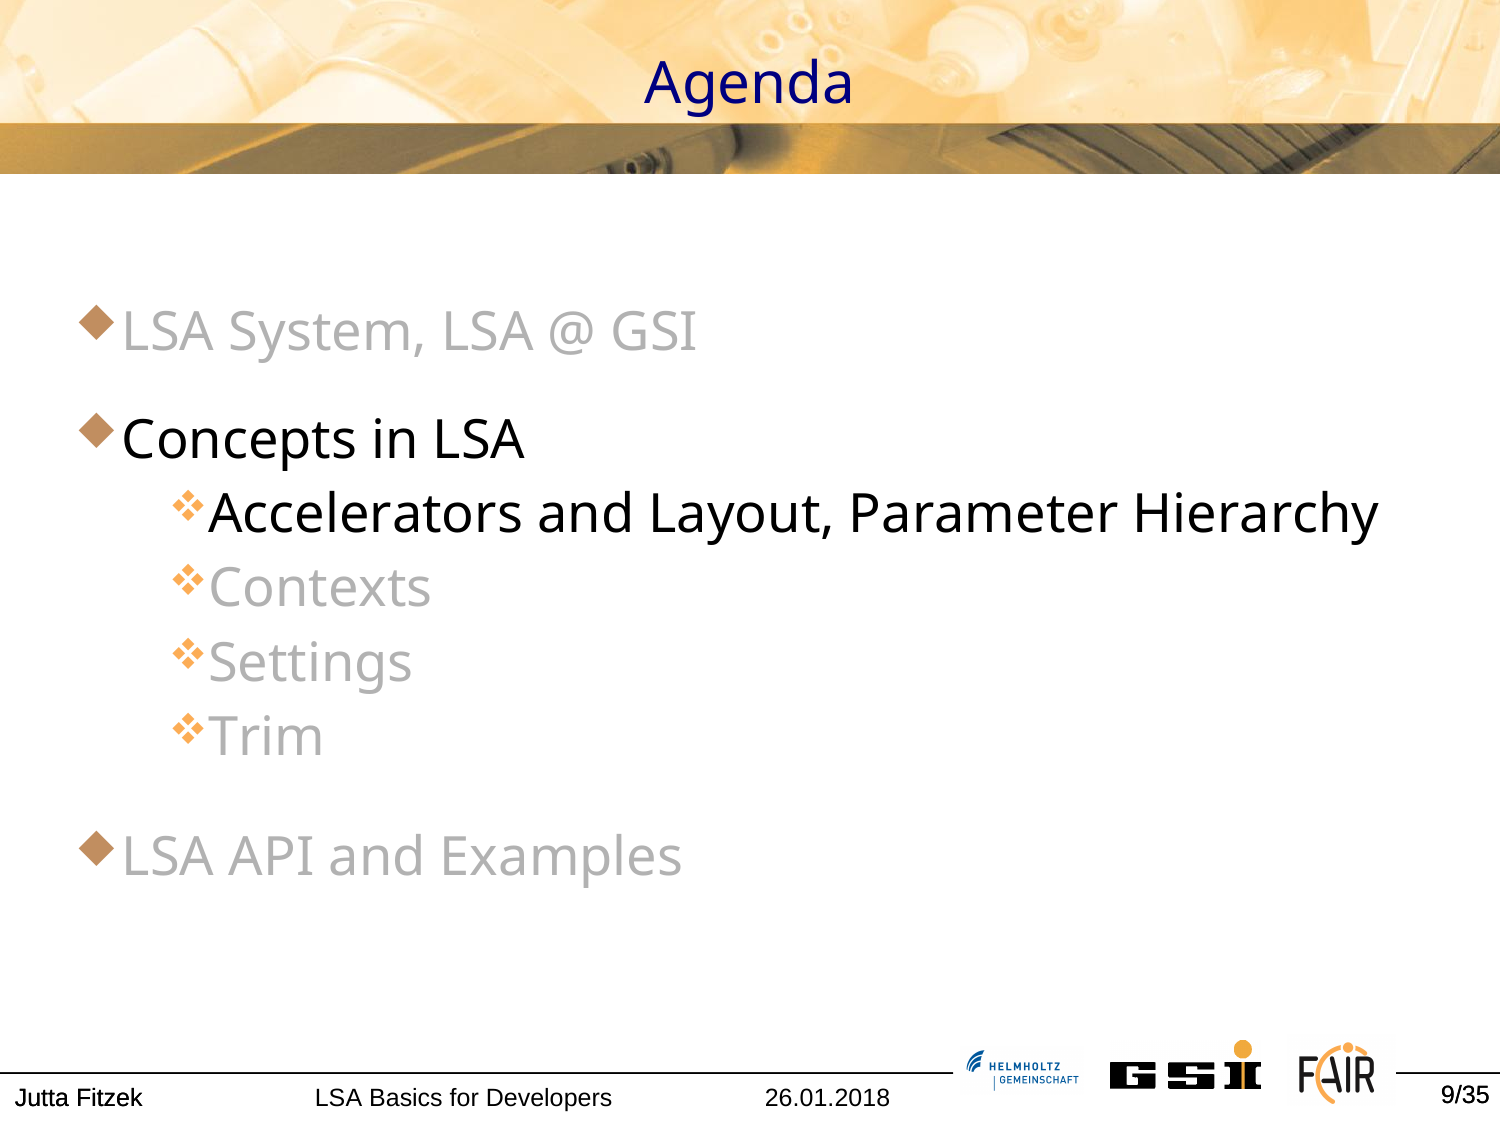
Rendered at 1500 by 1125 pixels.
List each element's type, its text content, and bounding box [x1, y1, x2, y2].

picture [0, 0, 1500, 175]
picture [1287, 1034, 1396, 1106]
picture [1110, 1040, 1261, 1089]
picture [960, 1046, 1084, 1095]
list LSA System, LSA @ GSI Concepts in LSA Accelerators and Layout, Parameter Hierarchy Contexts Settings Trim LSA API and Examples [75, 263, 1425, 1006]
title Agenda [75, 0, 1425, 174]
